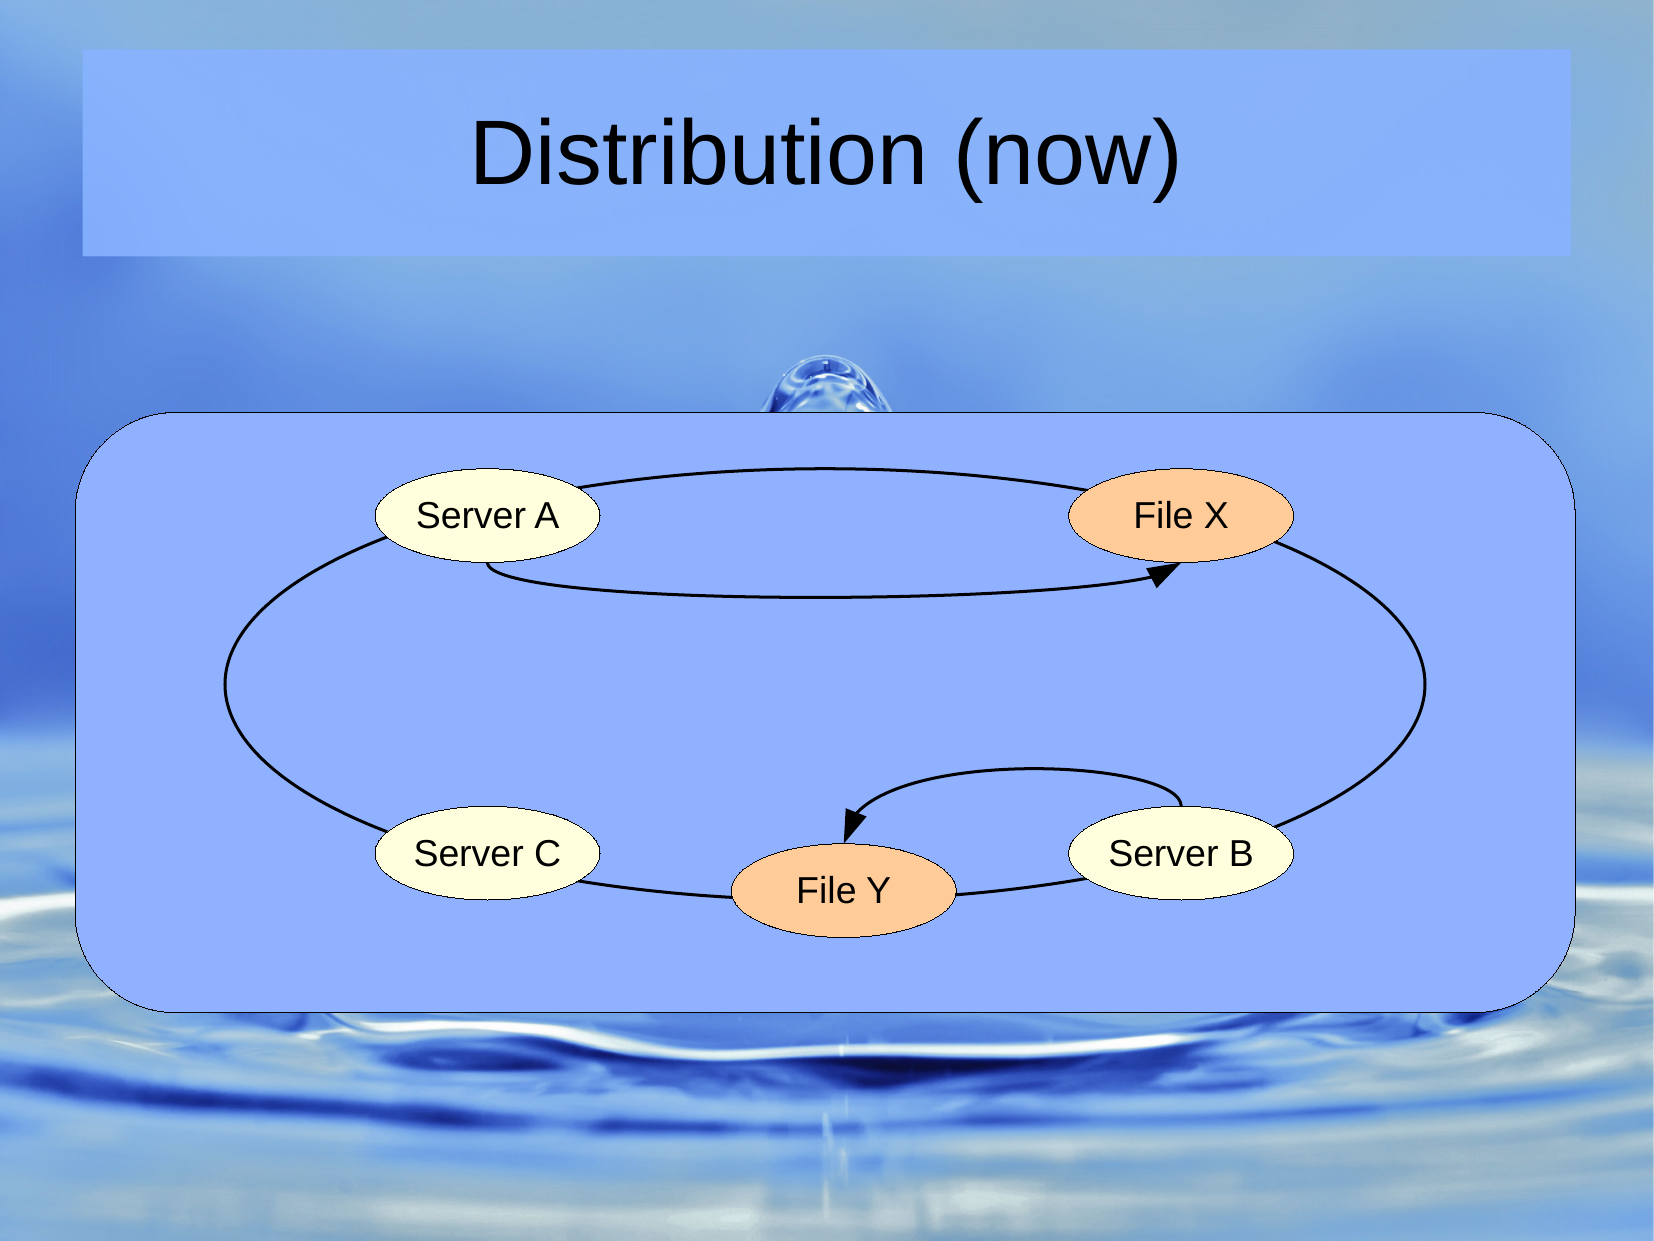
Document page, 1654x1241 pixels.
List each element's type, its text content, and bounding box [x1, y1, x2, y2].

text_box File X [1068, 468, 1294, 563]
text_box File Y [731, 843, 957, 938]
text_box Server A [375, 468, 601, 563]
title Distribution (now) [82, 49, 1571, 257]
picture [0, 0, 1654, 1241]
text_box Server C [375, 806, 601, 901]
text_box [75, 412, 1576, 1013]
text_box Server B [1068, 806, 1294, 901]
